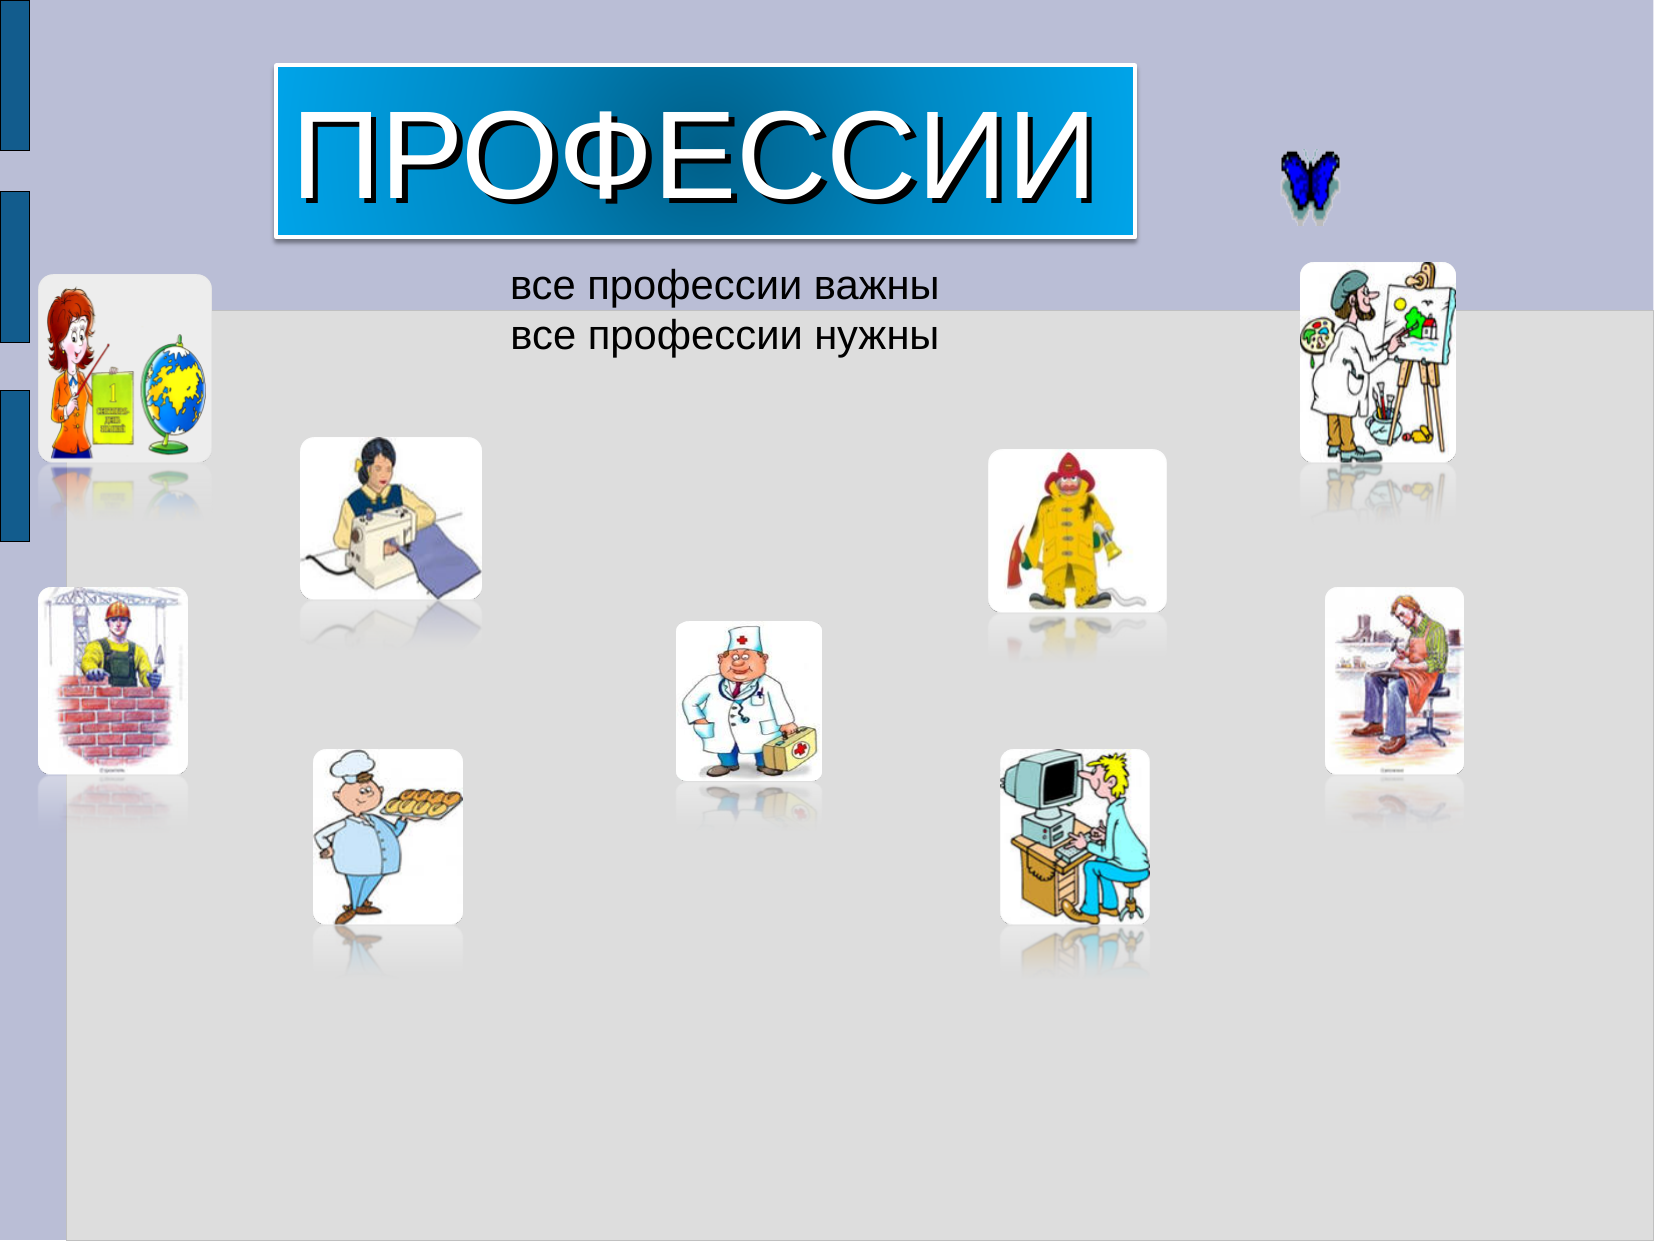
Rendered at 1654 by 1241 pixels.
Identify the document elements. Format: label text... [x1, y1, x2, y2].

picture [34, 273, 216, 967]
text_box все профессии важны все профессии нужны [425, 249, 1026, 366]
picture [1276, 149, 1344, 226]
text_box ПРОФЕССИИ [276, 65, 1134, 231]
picture [672, 620, 827, 945]
picture [296, 436, 486, 1105]
picture [1296, 261, 1468, 967]
picture [206, 29, 1184, 252]
picture [984, 448, 1171, 1105]
